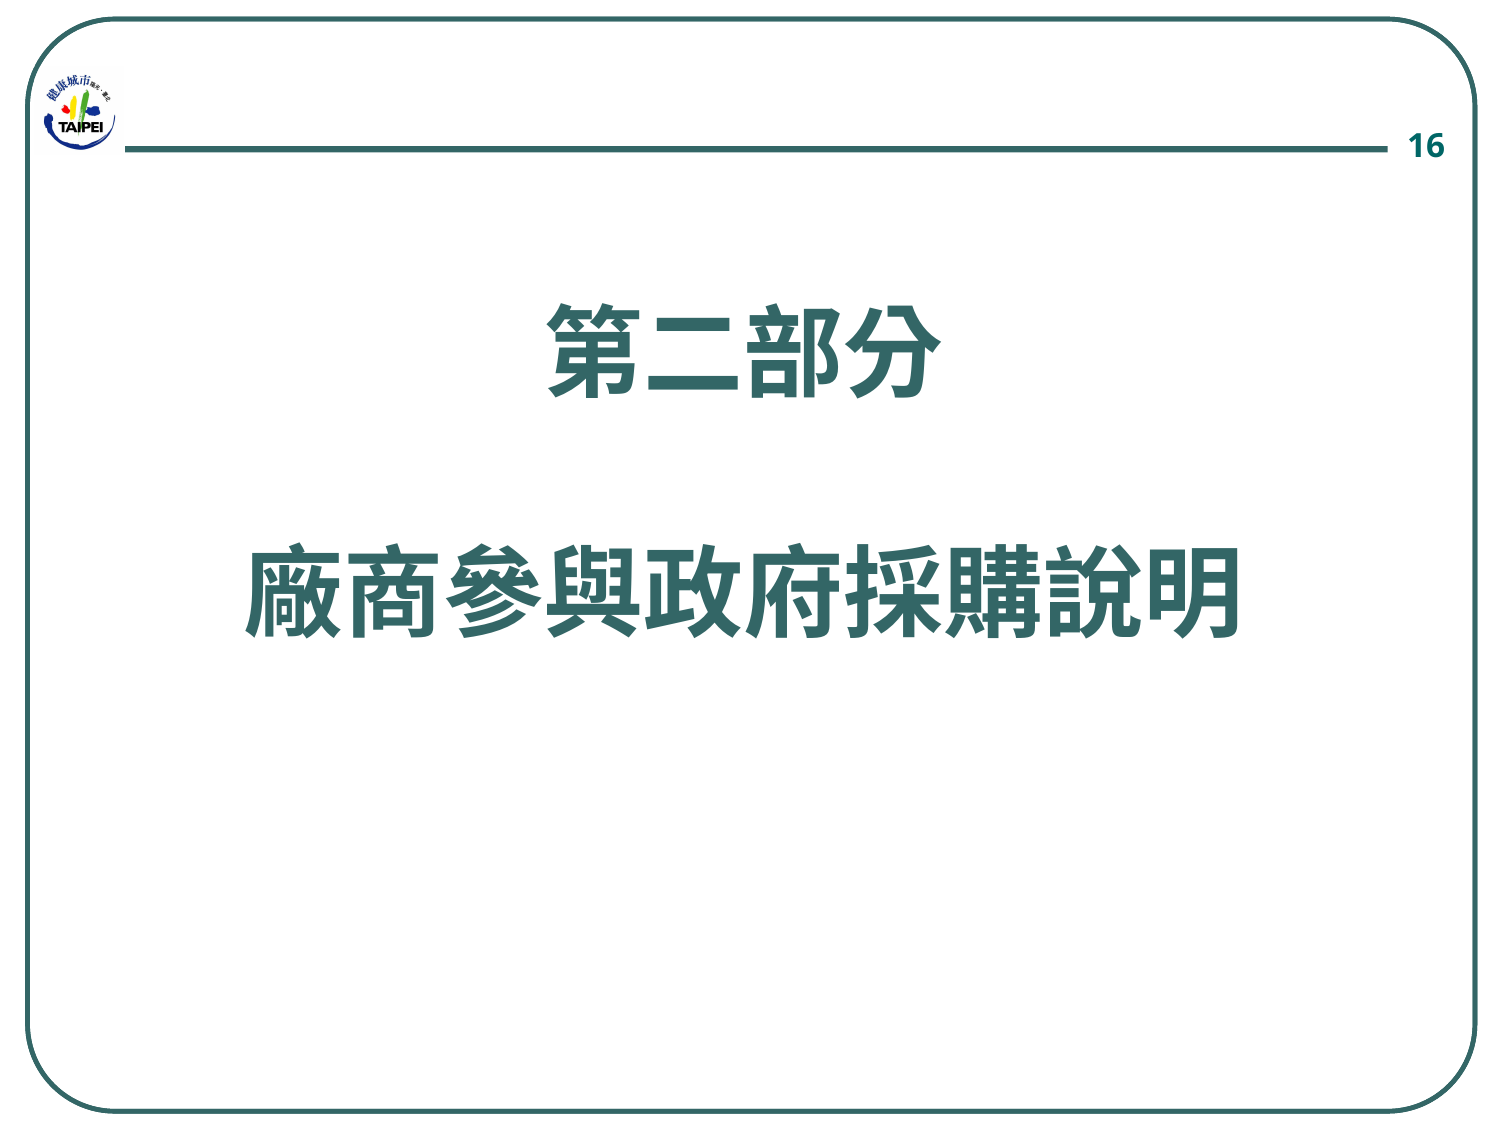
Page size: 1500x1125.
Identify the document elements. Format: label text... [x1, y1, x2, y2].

title 第二部分 廠商參與政府採購說明 [112, 220, 1375, 658]
